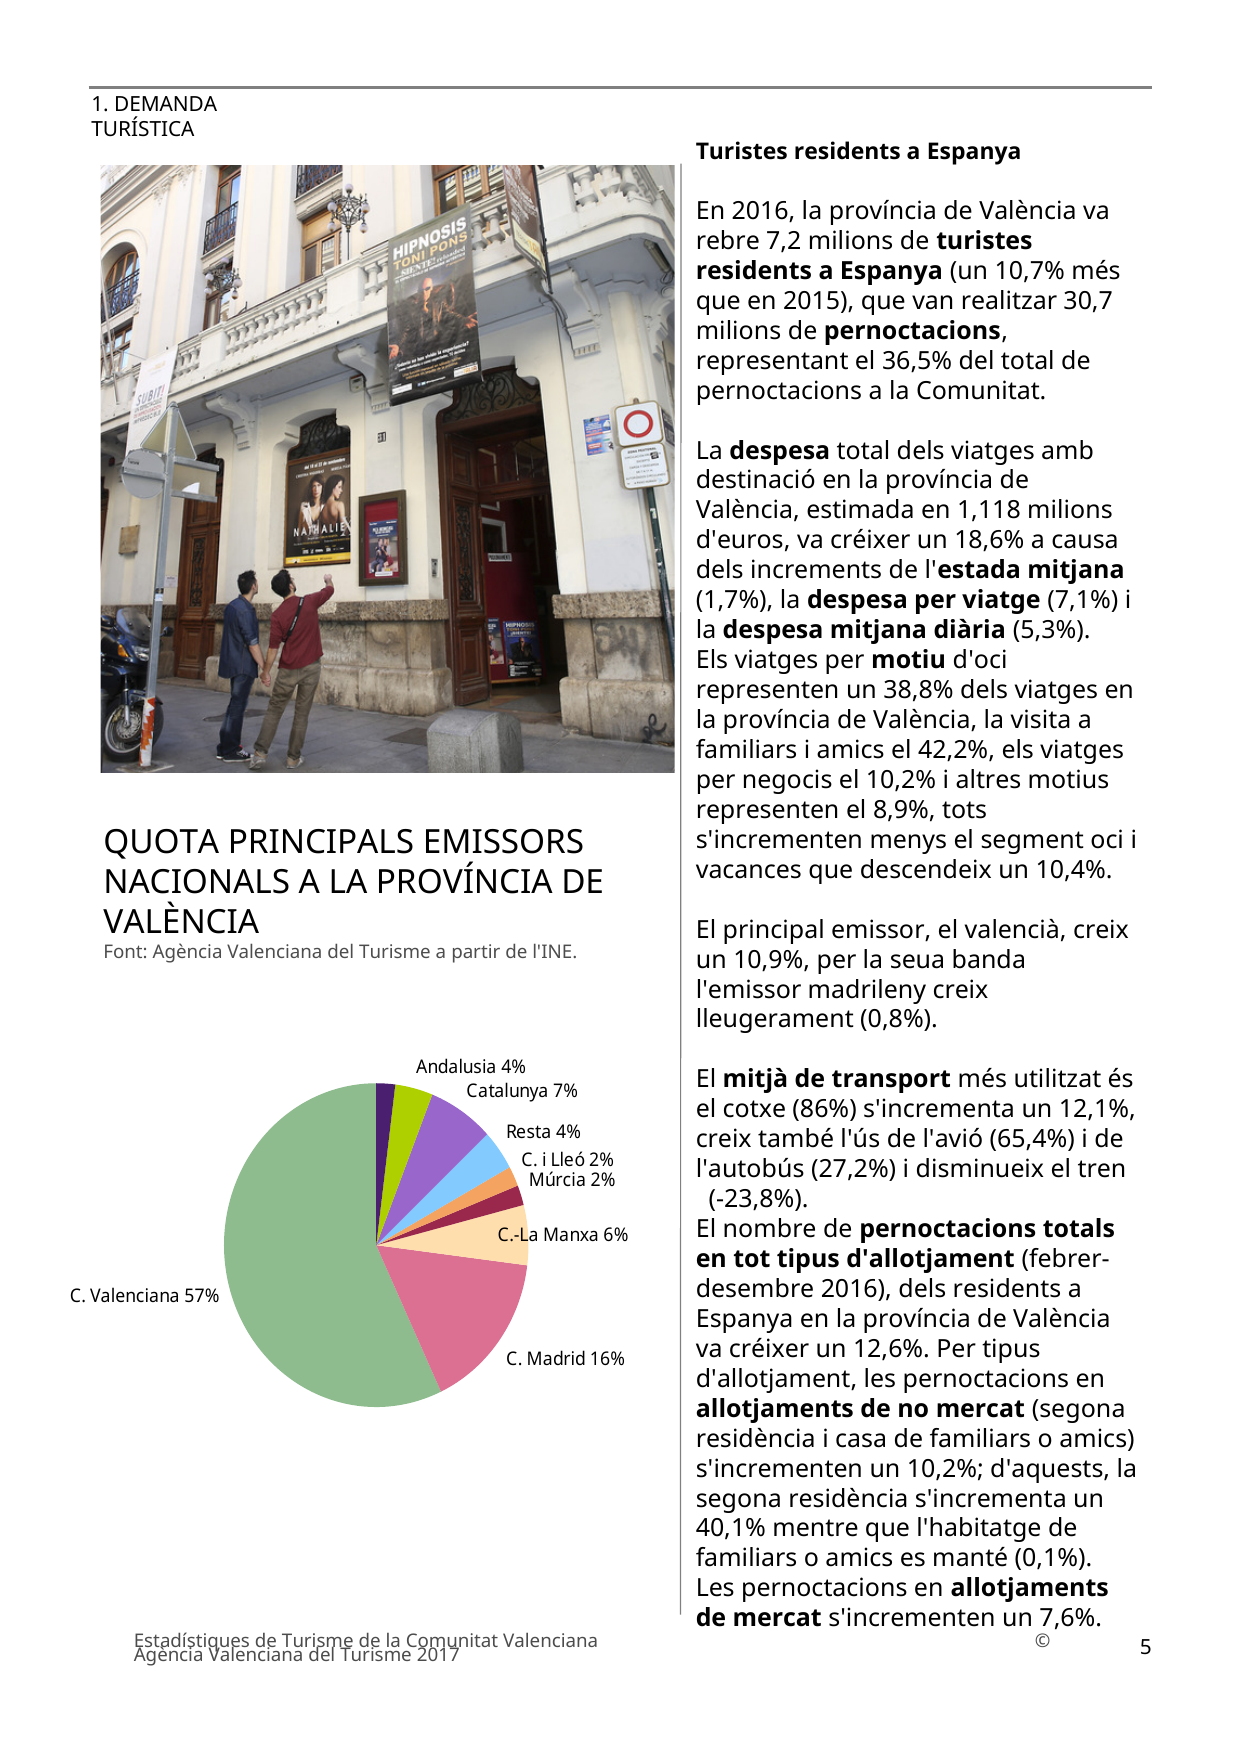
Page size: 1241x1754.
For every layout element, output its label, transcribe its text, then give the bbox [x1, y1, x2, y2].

text_box QUOTA PRINCIPALS EMISSORS NACIONALS A LA PROVÍNCIA DE VALÈNCIA Font: Agència Valenciana del Turisme a partir de l'INE. [88, 812, 675, 971]
text_box 1. DEMANDA TURÍSTICA [76, 83, 340, 124]
text_box Turistes residents a Espanya En 2016, la província de València va rebre 7,2 milions de turistes residents a Espanya (un 10,7% més que en 2015), que van realitzar 30,7 milions de pernoctacions, representant el 36,5% del total de pernoctacions a la Comunitat. La despesa total dels viatges amb destinació en la província de València, estimada en 1,118 milions d'euros, va créixer un 18,6% a causa dels increments de l'estada mitjana (1,7%), la despesa per viatge (7,1%) i la despesa mitjana diària (5,3%). Els viatges per motiu d'oci representen un 38,8% dels viatges en la província de València, la visita a familiars i amics el 42,2%, els viatges per negocis el 10,2% i altres motius representen el 8,9%, tots s'incrementen menys el segment oci i vacances que descendeix un 10,4%. El principal emissor, el valencià, creix un 10,9%, per la seua banda l'emissor madrileny creix lleugerament (0,8%). El mitjà de transport més utilitzat és el cotxe (86%) s'incrementa un 12,1%, creix també l'ús de l'avió (65,4%) i de l'autobús (27,2%) i disminueix el tren (-23,8%). El nombre de pernoctacions totals en tot tipus d'allotjament (febrer-desembre 2016), dels residents a Espanya en la província de València va créixer un 12,6%. Per tipus d'allotjament, les pernoctacions en allotjaments de no mercat (segona residència i casa de familiars o amics) s'incrementen un 10,2%; d'aquests, la segona residència s'incrementa un 40,1% mentre que l'habitatge de familiars o amics es manté (0,1%). Les pernoctacions en allotjaments de mercat s'incrementen un 7,6%. [681, 129, 1154, 1640]
picture [100, 165, 675, 773]
chart [18, 1014, 668, 1506]
